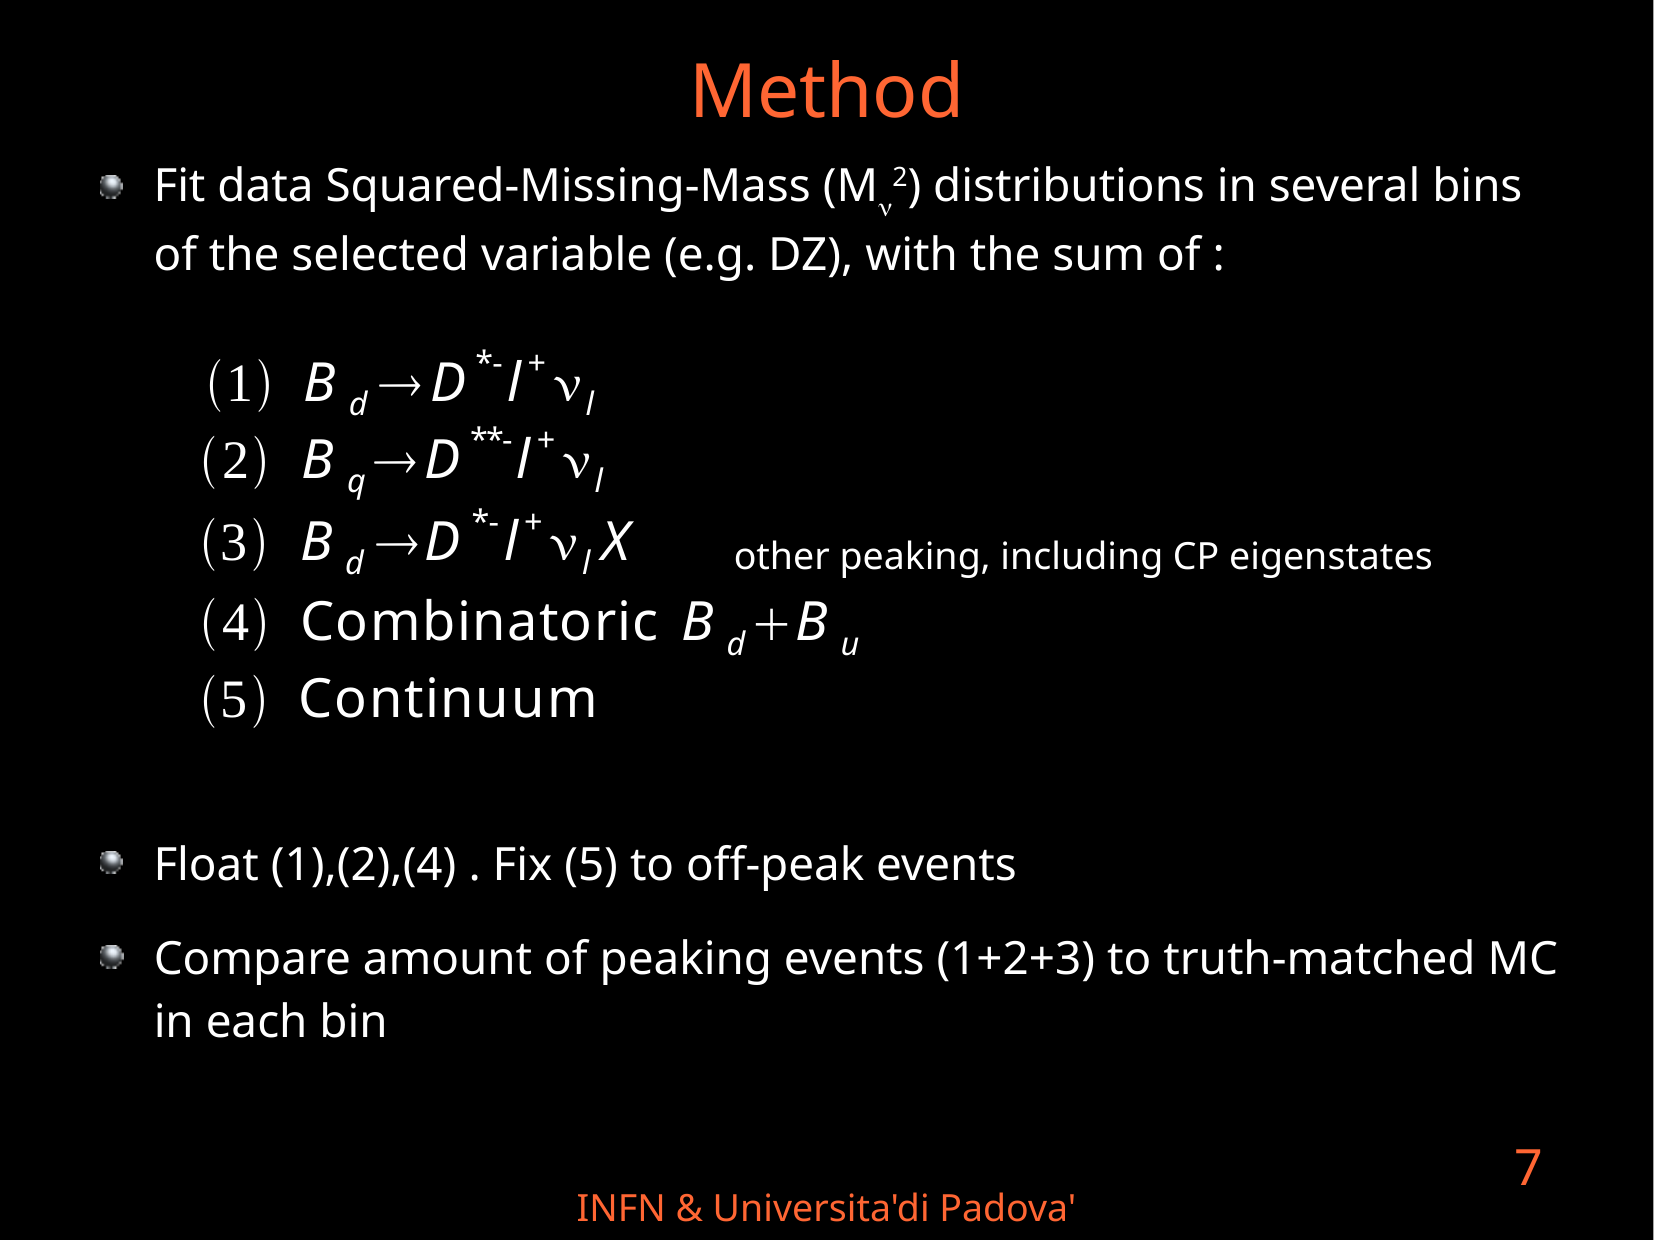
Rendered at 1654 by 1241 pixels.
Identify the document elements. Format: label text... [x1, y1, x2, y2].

chart [169, 590, 867, 663]
text_box other peaking, including CP eigenstates [718, 522, 1476, 581]
chart [169, 343, 610, 500]
list Fit data Squared-Missing-Mass (Mn2) distributions in several bins of the selected variable (e.g. DZ), with the sum of : [82, 152, 1571, 398]
list Float (1),(2),(4) . Fix (5) to off-peak events [82, 831, 1571, 910]
title Method [82, 30, 1571, 146]
list Compare amount of peaking events (1+2+3) to truth-matched MC in each bin [82, 925, 1571, 1068]
chart [169, 502, 725, 582]
chart [169, 666, 608, 732]
